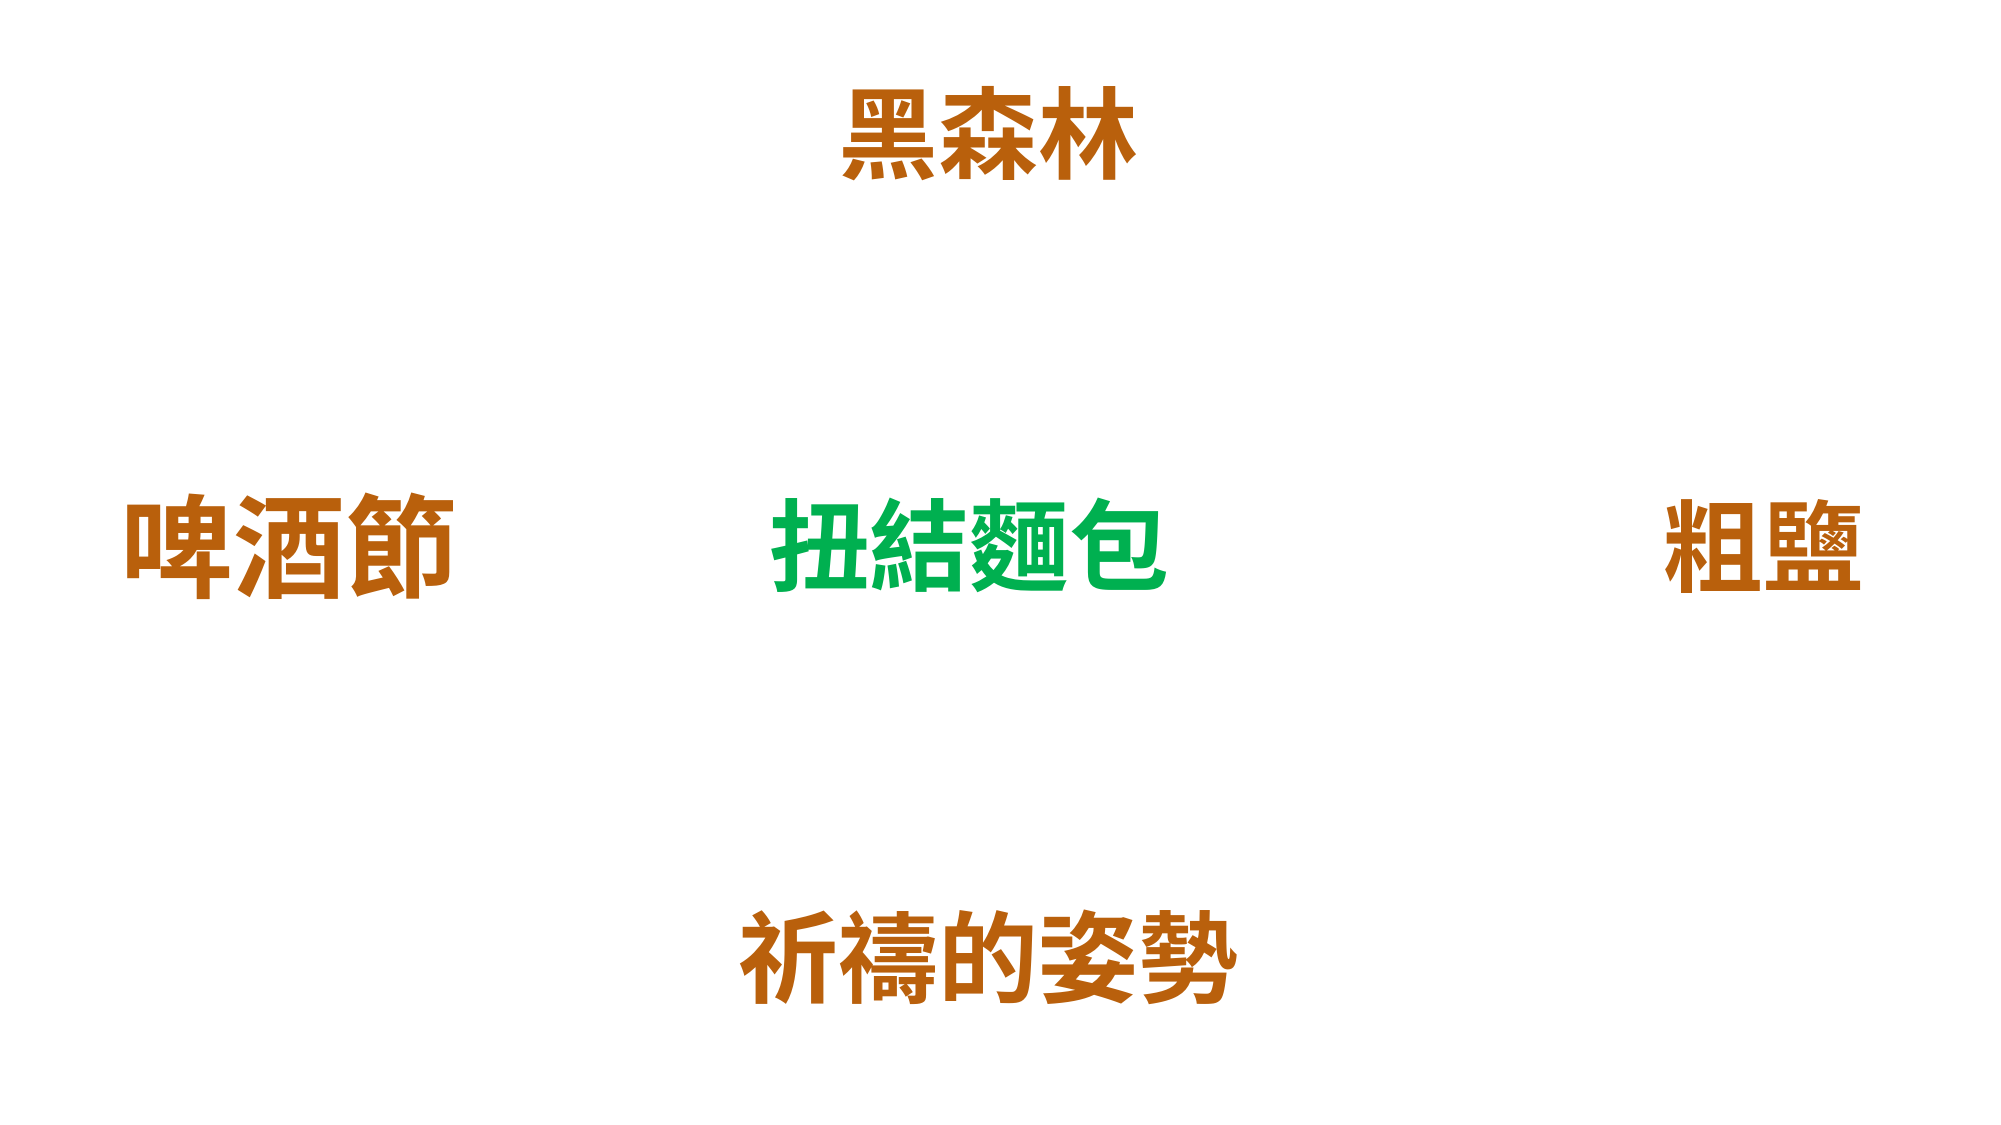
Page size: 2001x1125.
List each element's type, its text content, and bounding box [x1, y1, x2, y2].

text_box 啤酒節 [12, 469, 566, 622]
text_box 粗鹽 [1460, 477, 2000, 614]
text_box 祈禱的姿勢 [530, 888, 1447, 1025]
text_box 扭結麵包 [709, 476, 1229, 613]
text_box 黑森林 [685, 64, 1292, 201]
